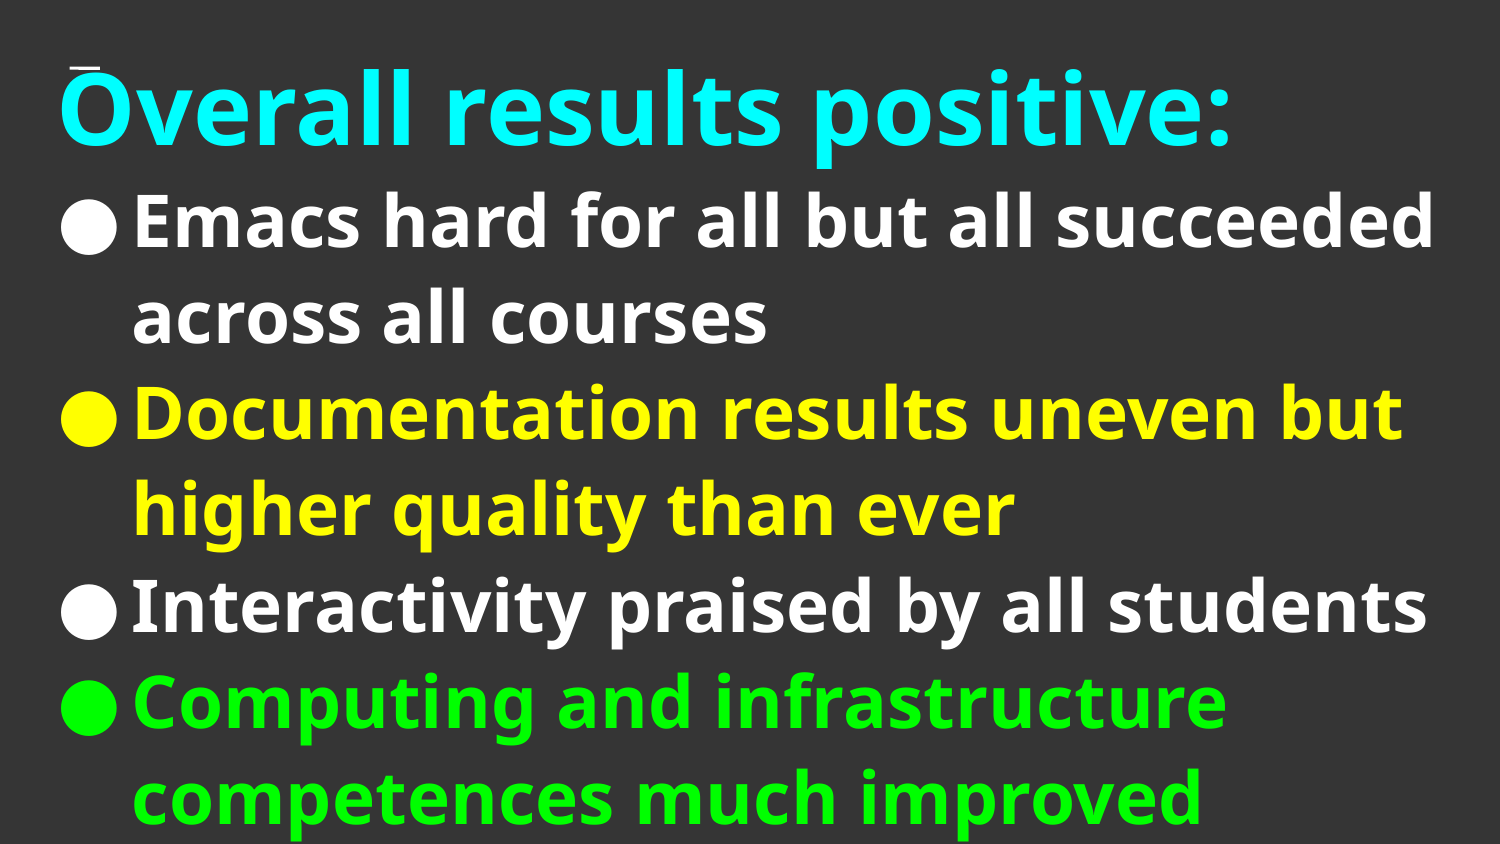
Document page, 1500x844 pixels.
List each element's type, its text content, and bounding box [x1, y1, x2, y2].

title Overall results positive: Emacs hard for all but all succeeded across all courses Documentation results uneven but higher quality than ever Interactivity praised by all students Computing and infrastructure competences much improved [41, 122, 1459, 844]
